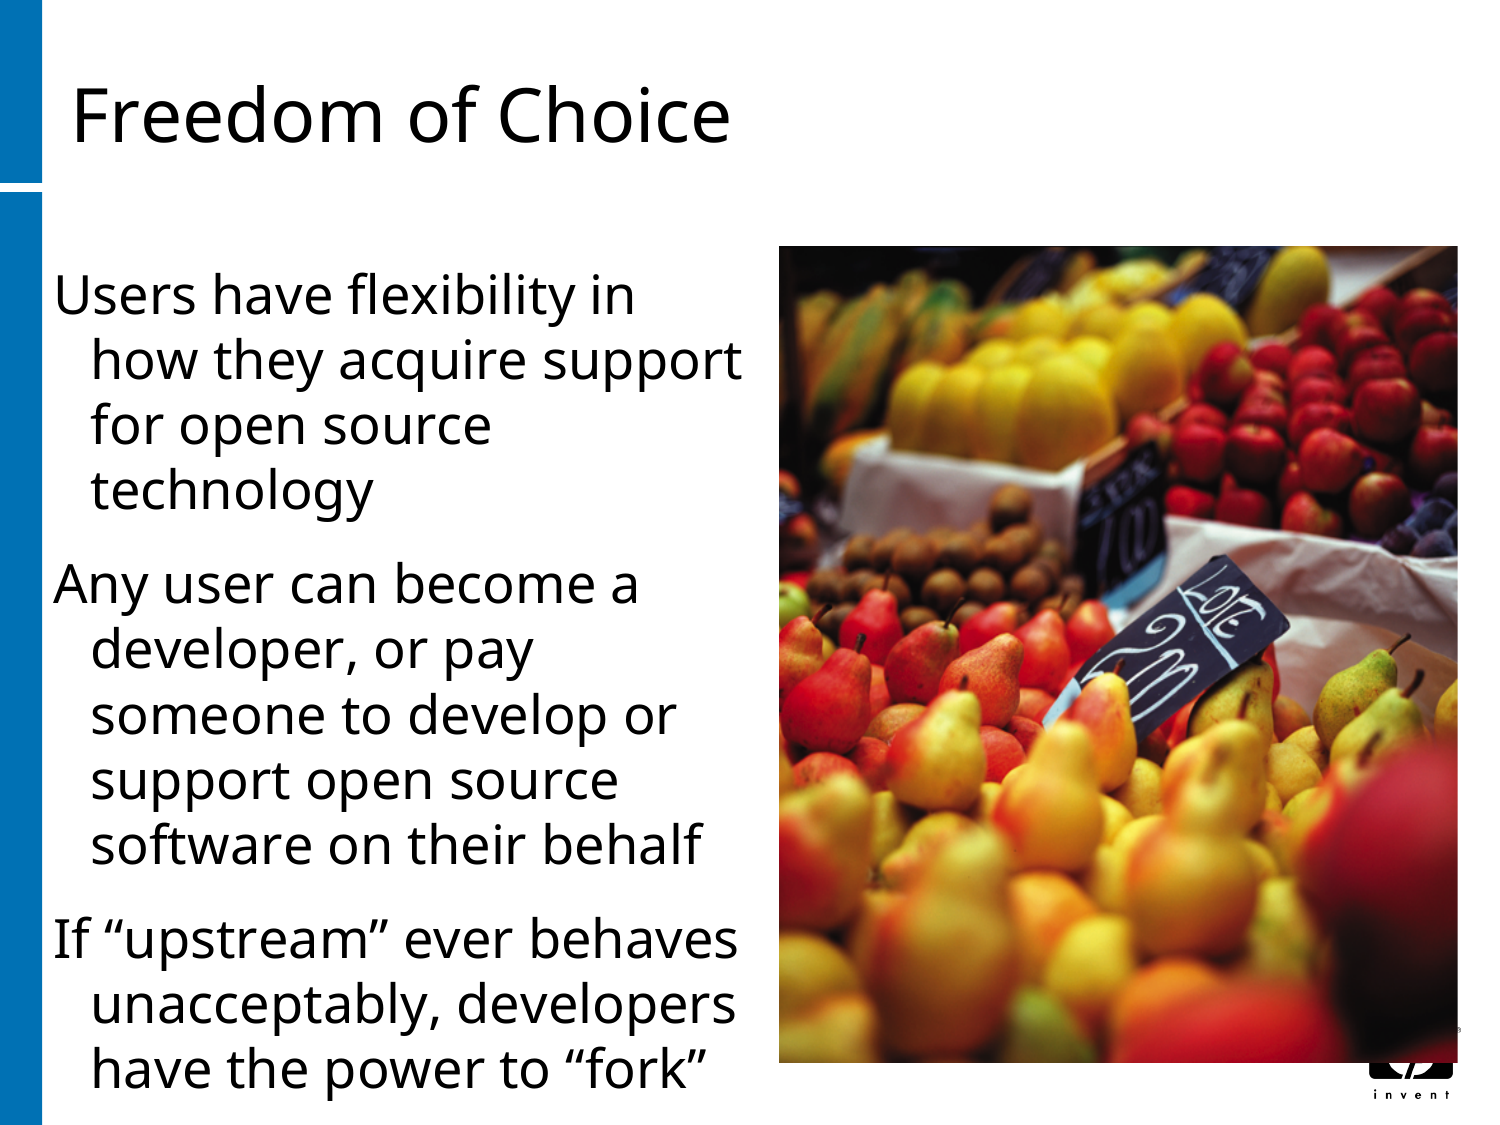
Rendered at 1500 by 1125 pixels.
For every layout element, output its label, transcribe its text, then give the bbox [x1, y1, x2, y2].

picture [779, 246, 1461, 1099]
list Users have flexibility in how they acquire support for open source technology Any user can become a developer, or pay someone to develop or support open source software on their behalf If “upstream” ever behaves unacceptably, developers have the power to “fork” [53, 262, 751, 1038]
title Freedom of Choice [70, 18, 1322, 207]
